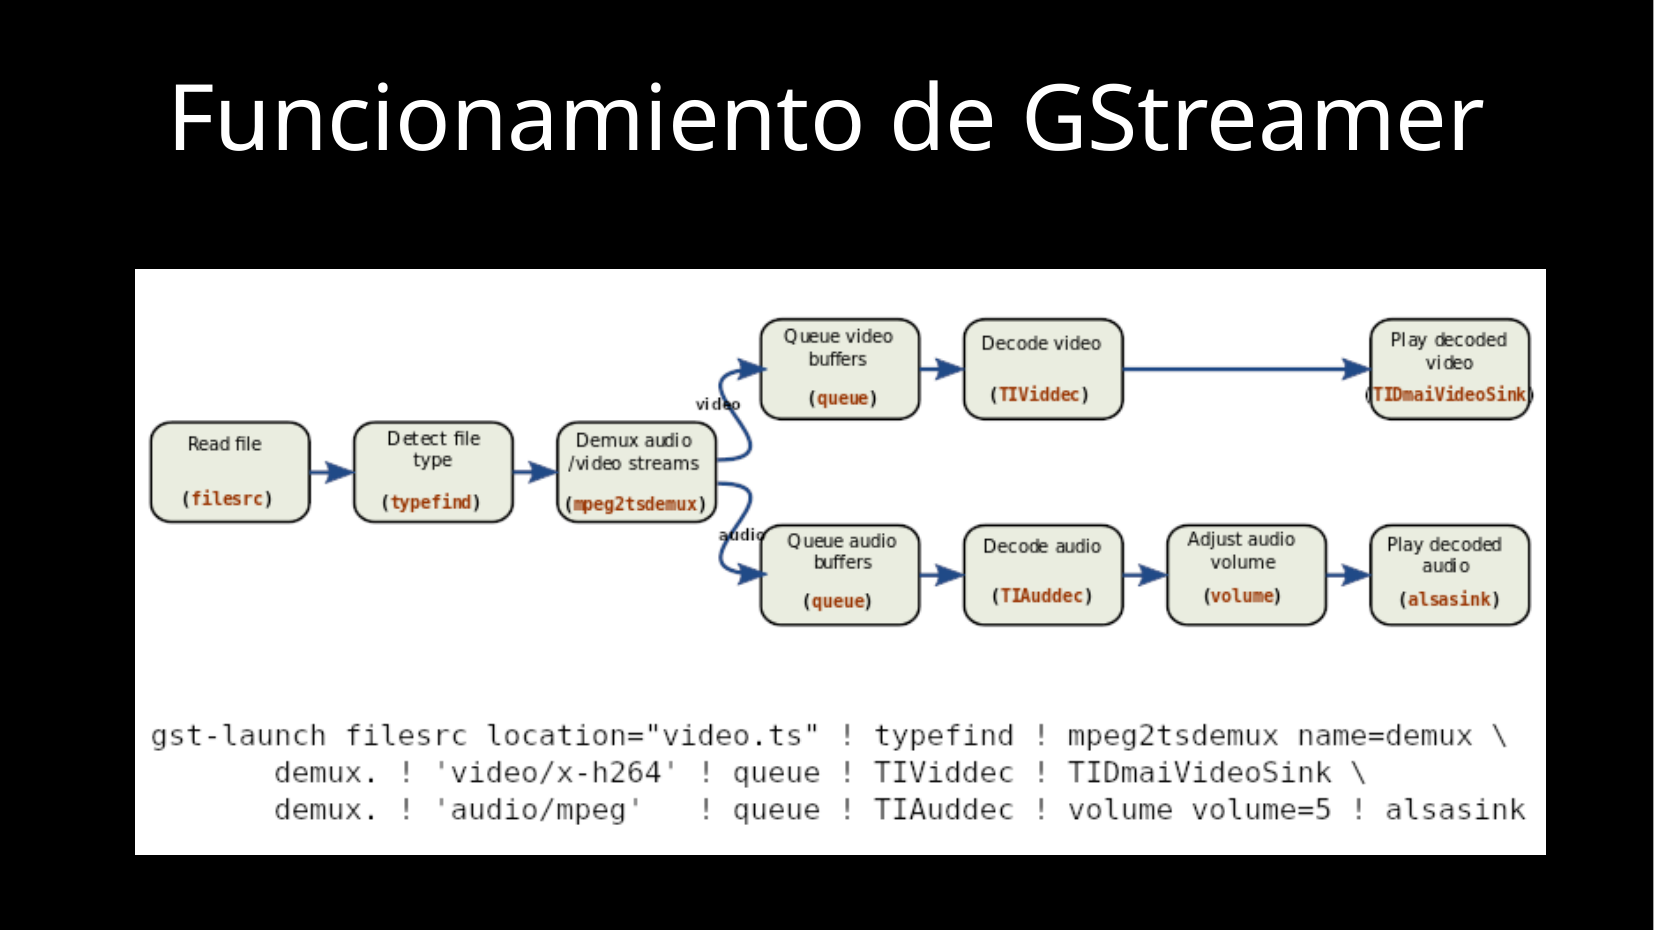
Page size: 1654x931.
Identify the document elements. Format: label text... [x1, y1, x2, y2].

title Funcionamiento de GStreamer [82, 37, 1571, 193]
picture [135, 269, 1546, 856]
